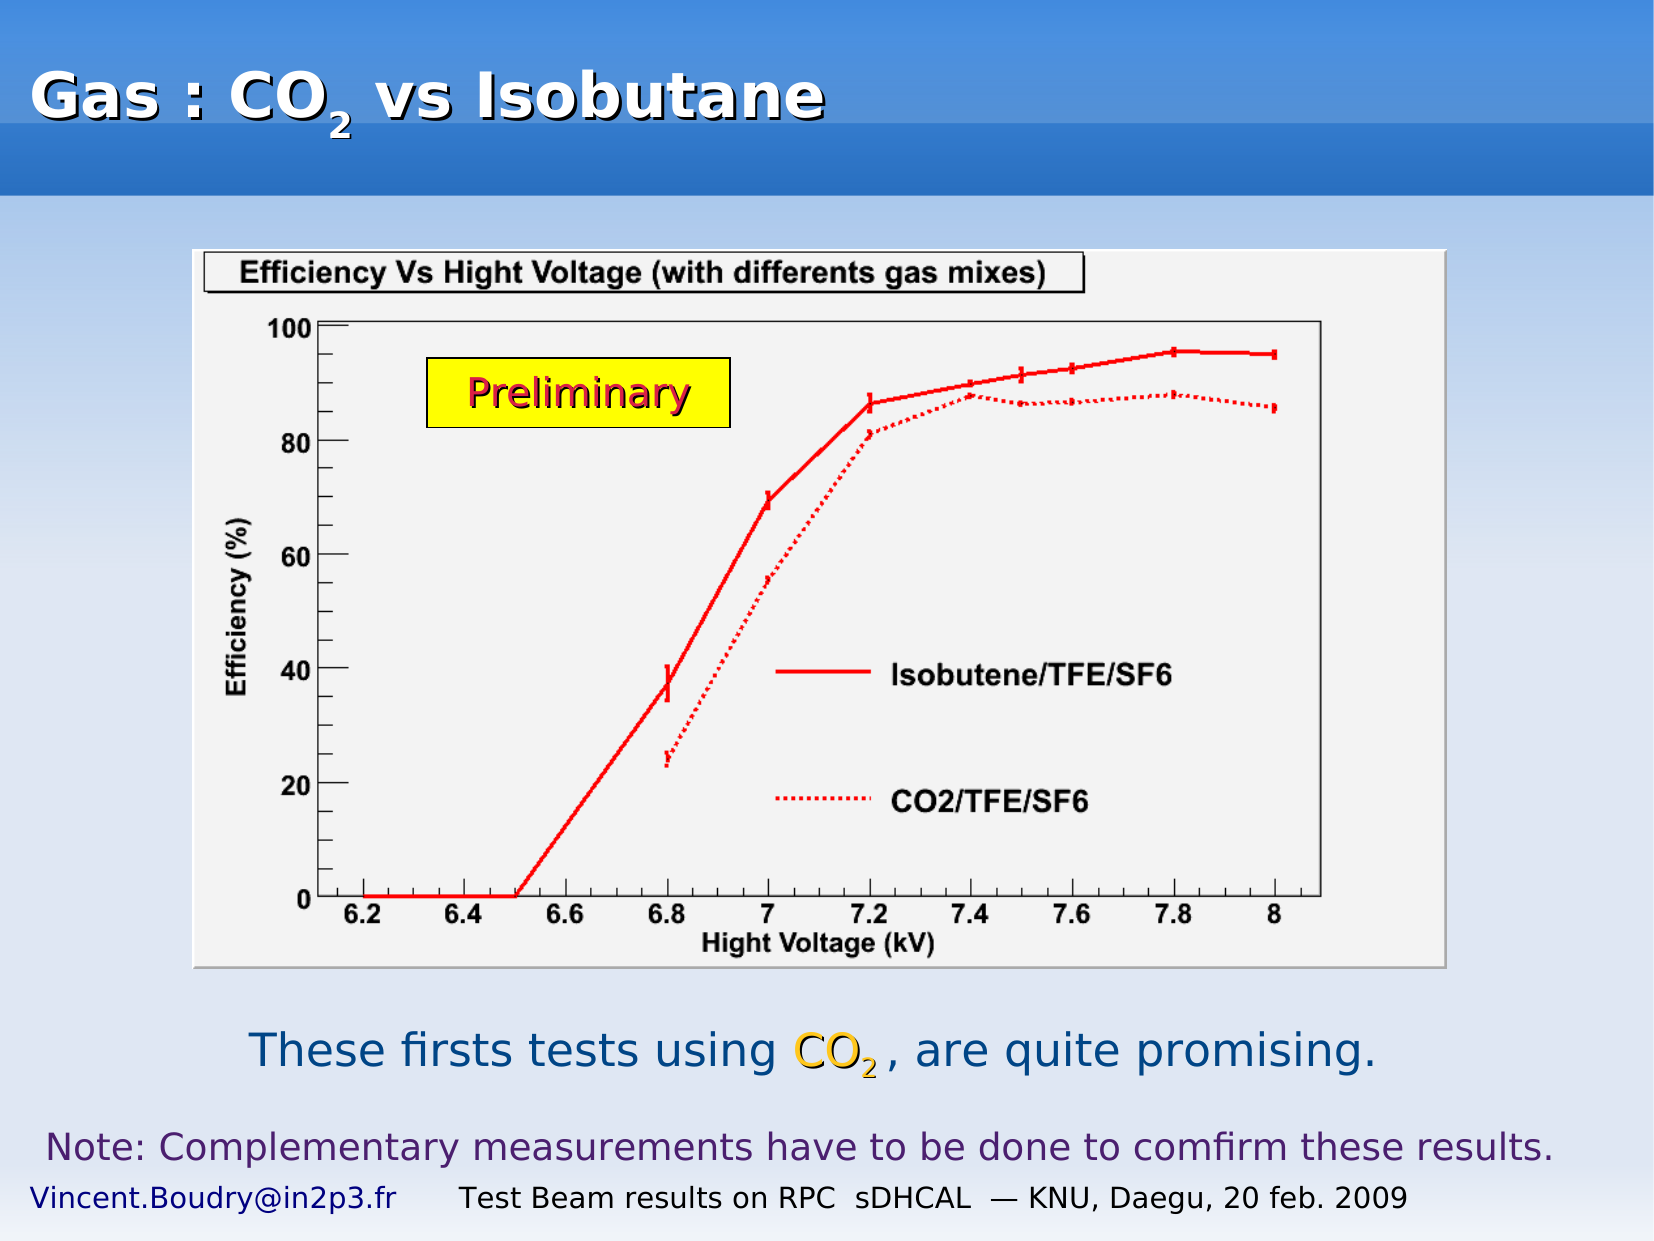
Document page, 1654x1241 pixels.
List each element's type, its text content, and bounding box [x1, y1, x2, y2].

text_box Note: Complementary measurements have to be done to comfirm these results. [30, 1117, 1571, 1177]
picture [0, 0, 1654, 1241]
text_box Preliminary [426, 358, 731, 428]
text_box These firsts tests using CO2 , are quite promising. [234, 1015, 1420, 1092]
title Gas : CO2 vs Isobutane [29, 7, 1654, 200]
